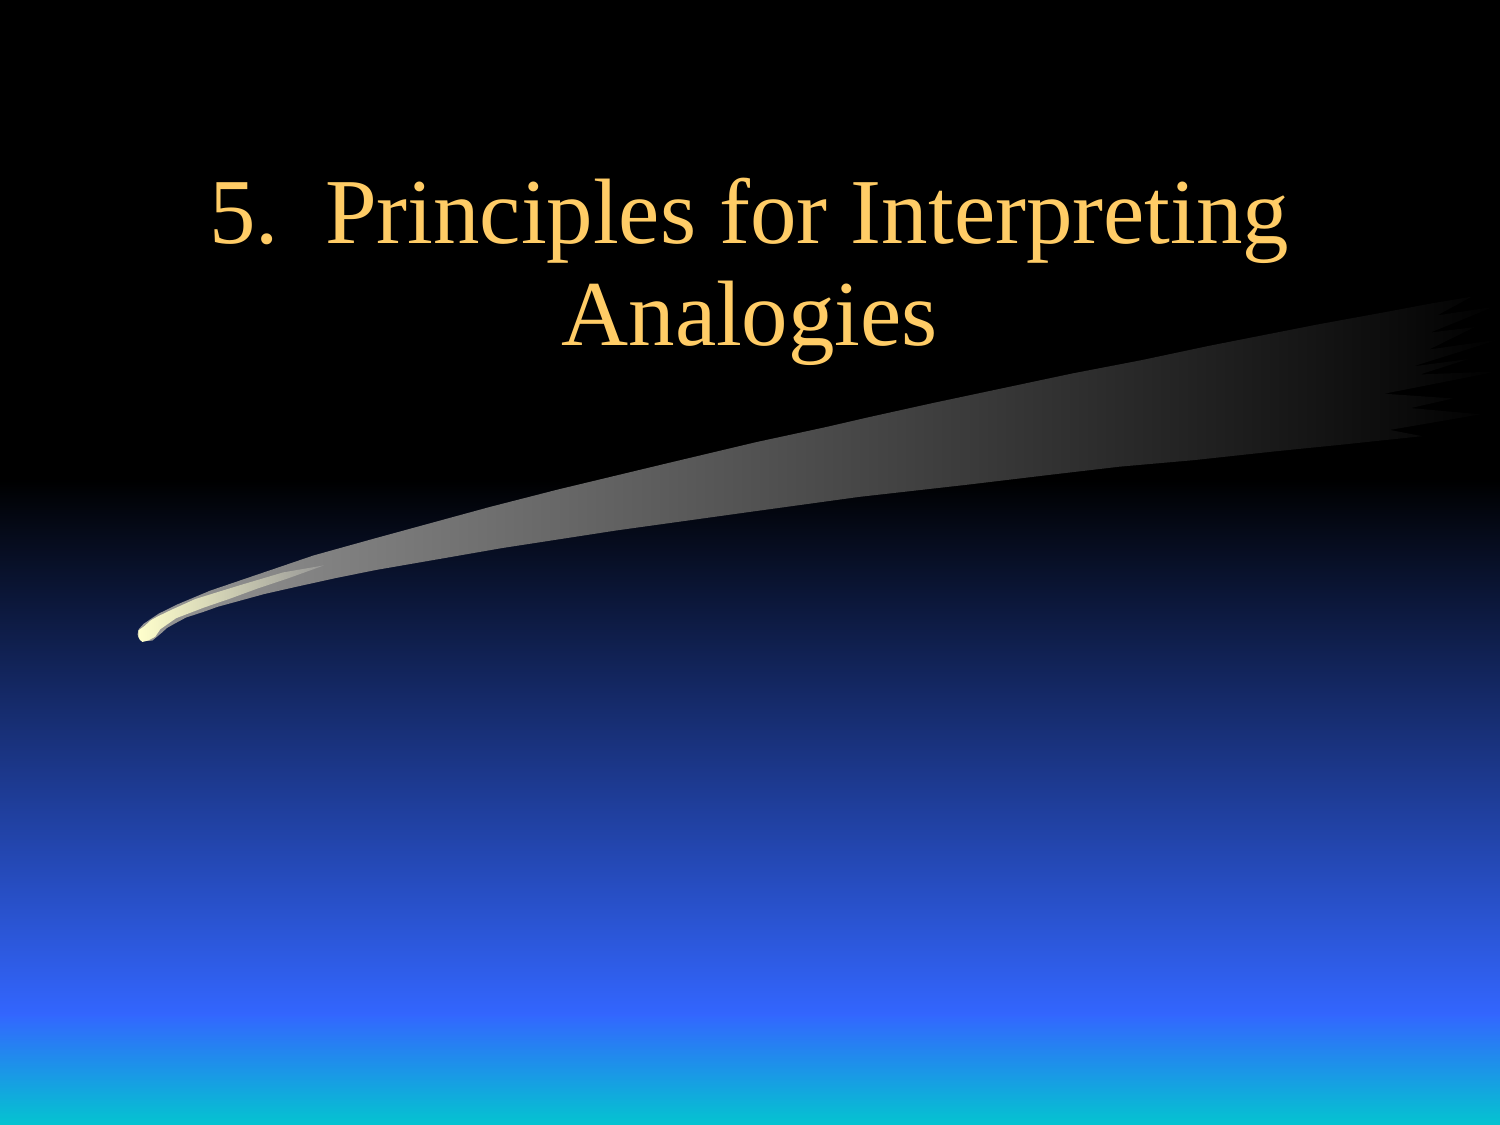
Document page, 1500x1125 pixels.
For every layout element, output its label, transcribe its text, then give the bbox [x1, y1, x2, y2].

title 5. Principles for Interpreting Analogies [112, 152, 1388, 374]
